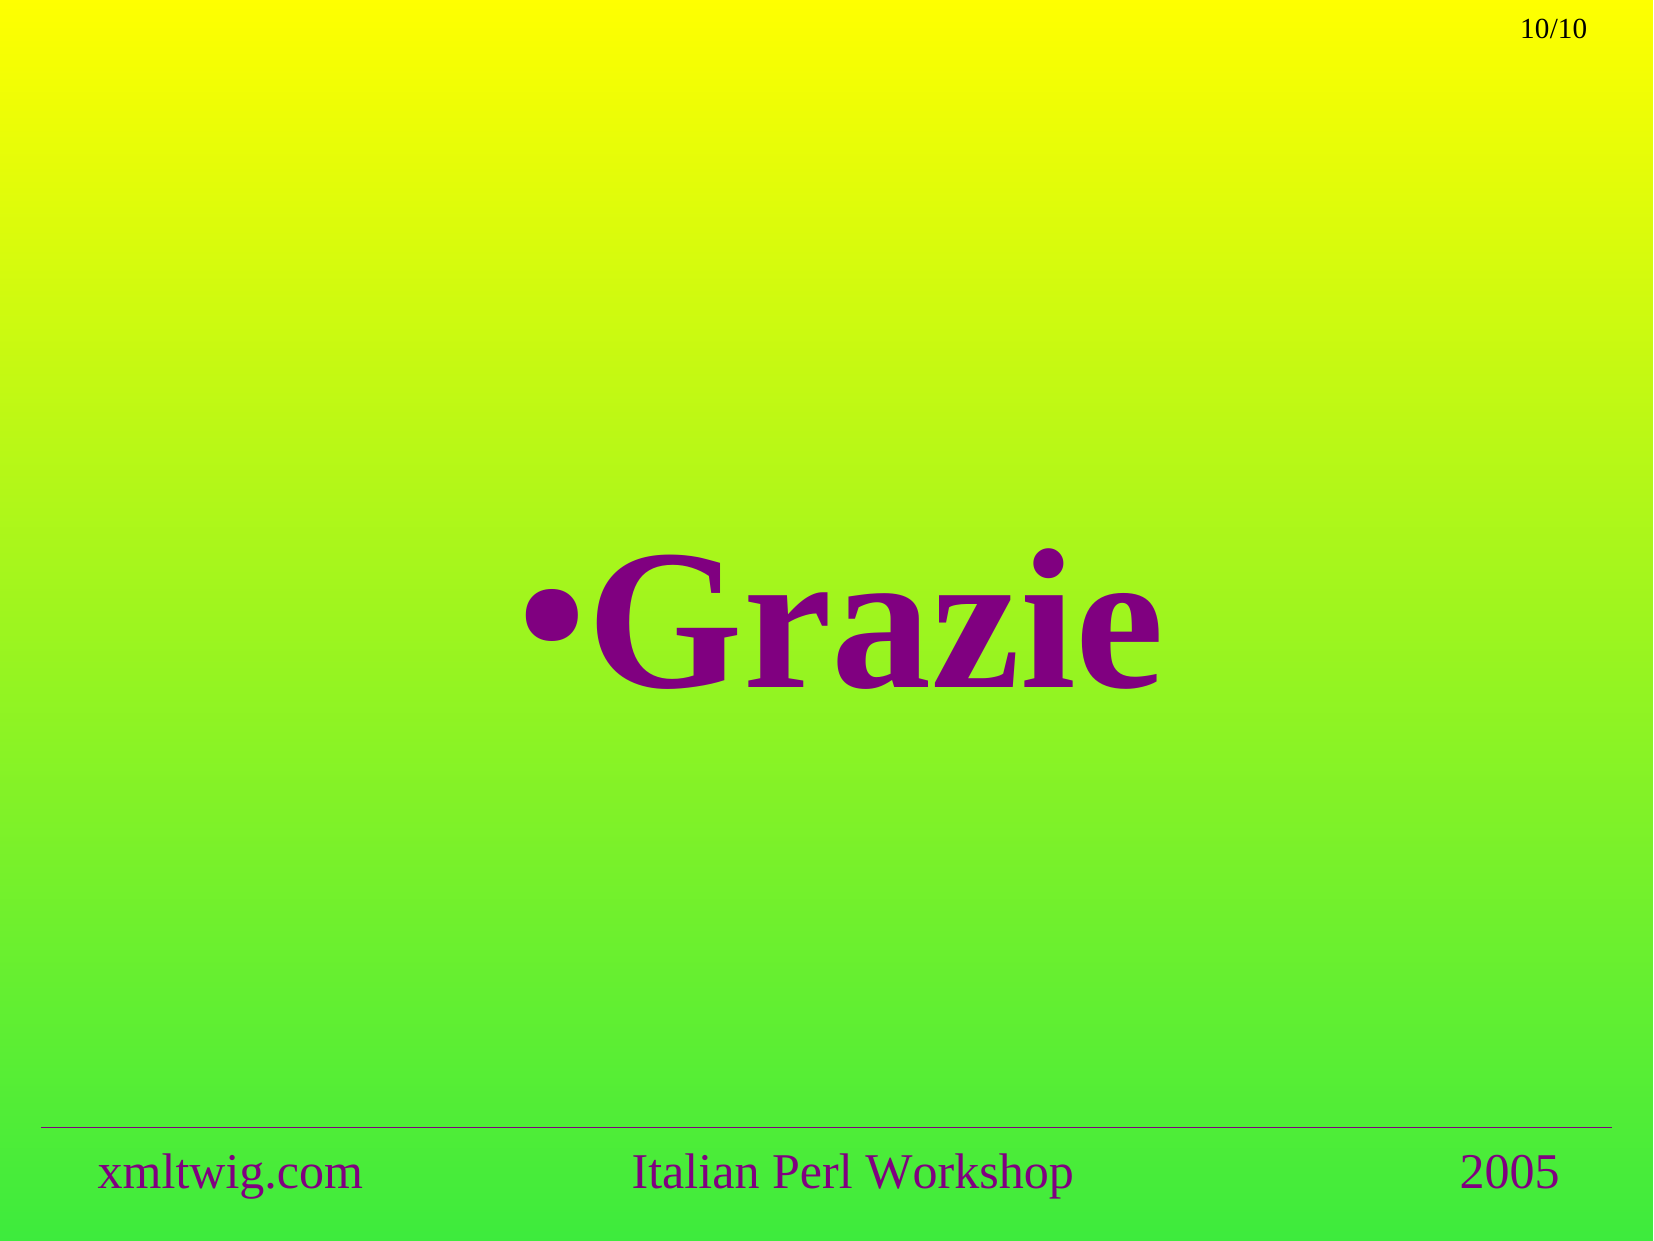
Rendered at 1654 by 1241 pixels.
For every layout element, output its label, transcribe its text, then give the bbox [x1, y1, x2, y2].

list Grazie [184, 508, 1461, 809]
